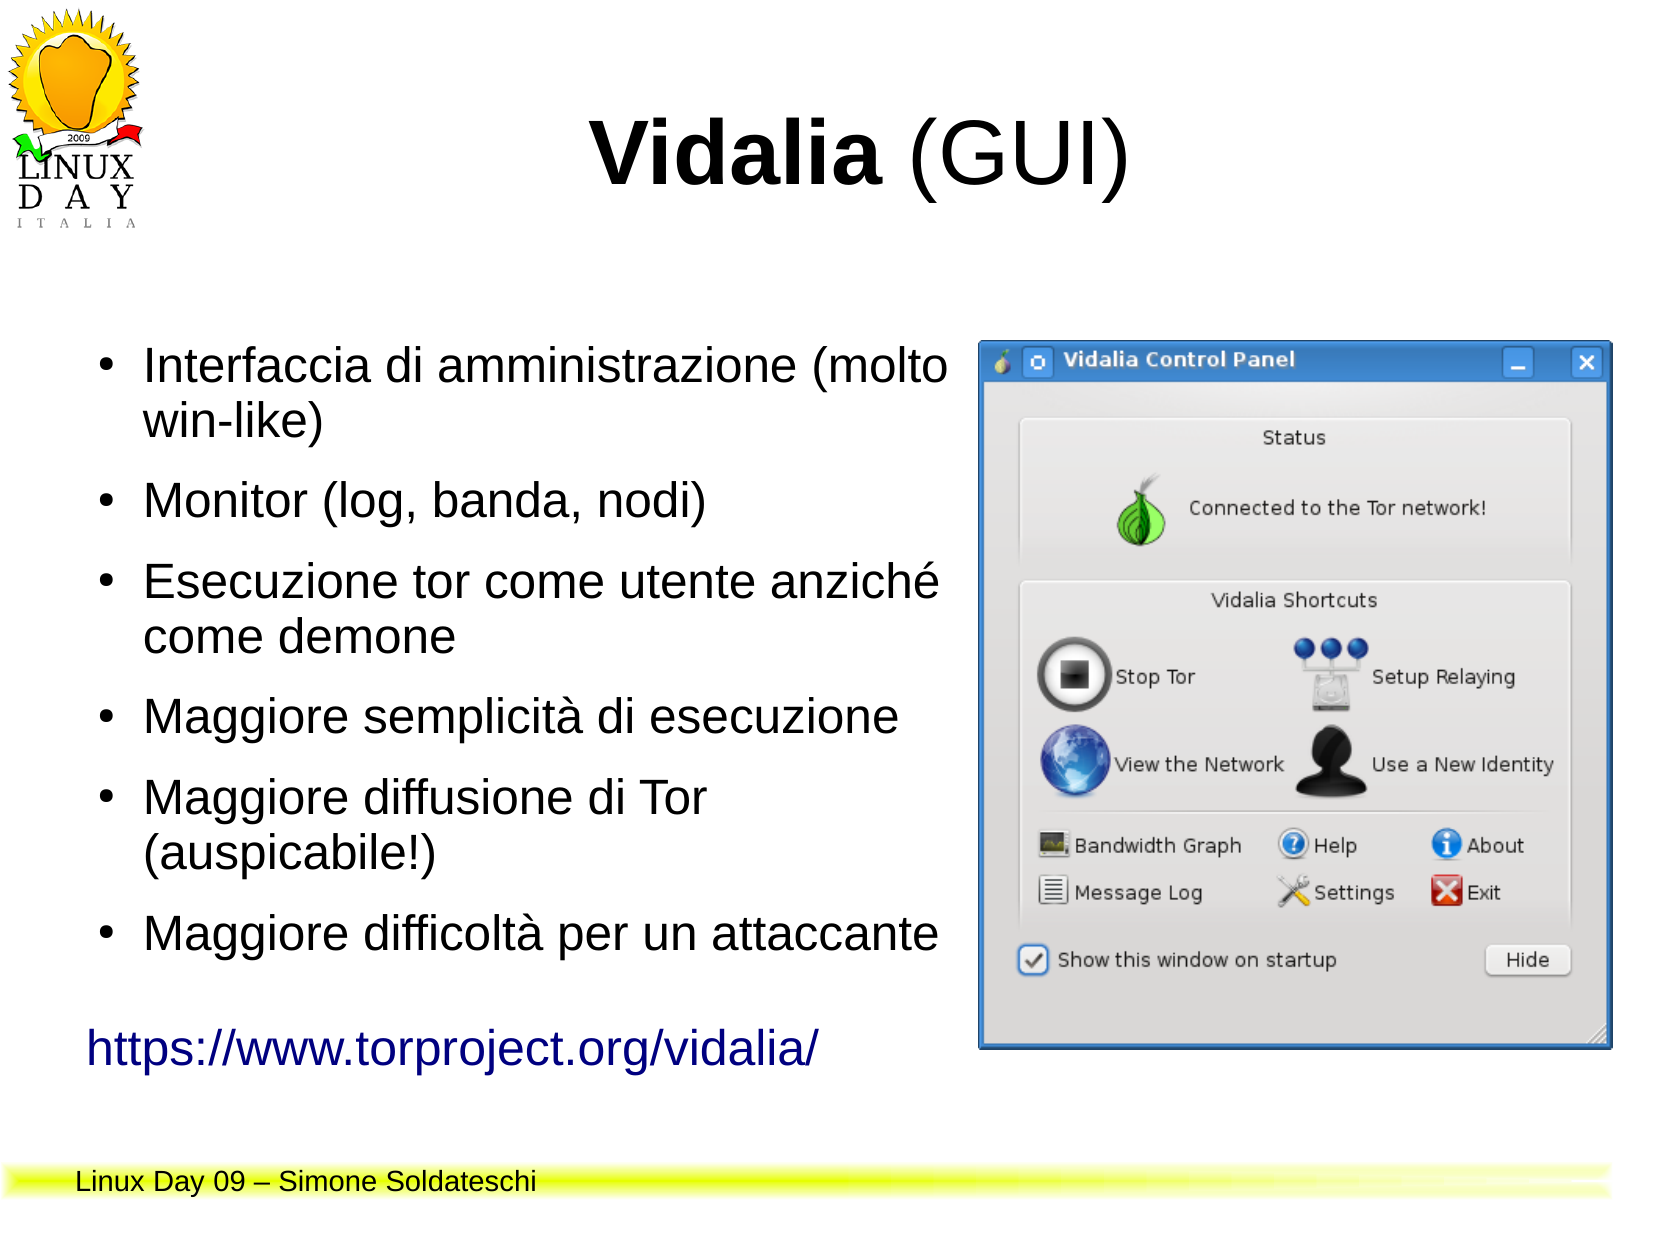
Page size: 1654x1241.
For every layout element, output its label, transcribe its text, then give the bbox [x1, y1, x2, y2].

list Interfaccia di amministrazione (molto win-like) Monitor (log, banda, nodi) Esecuzione tor come utente anziché come demone Maggiore semplicità di esecuzione Maggiore diffusione di Tor (auspicabile!) Maggiore difficoltà per un attaccante [82, 337, 976, 976]
text_box https://www.torproject.org/vidalia/ [71, 1012, 938, 1126]
picture [0, 0, 151, 235]
title Vidalia (GUI) [150, 49, 1571, 257]
picture [978, 340, 1613, 1051]
